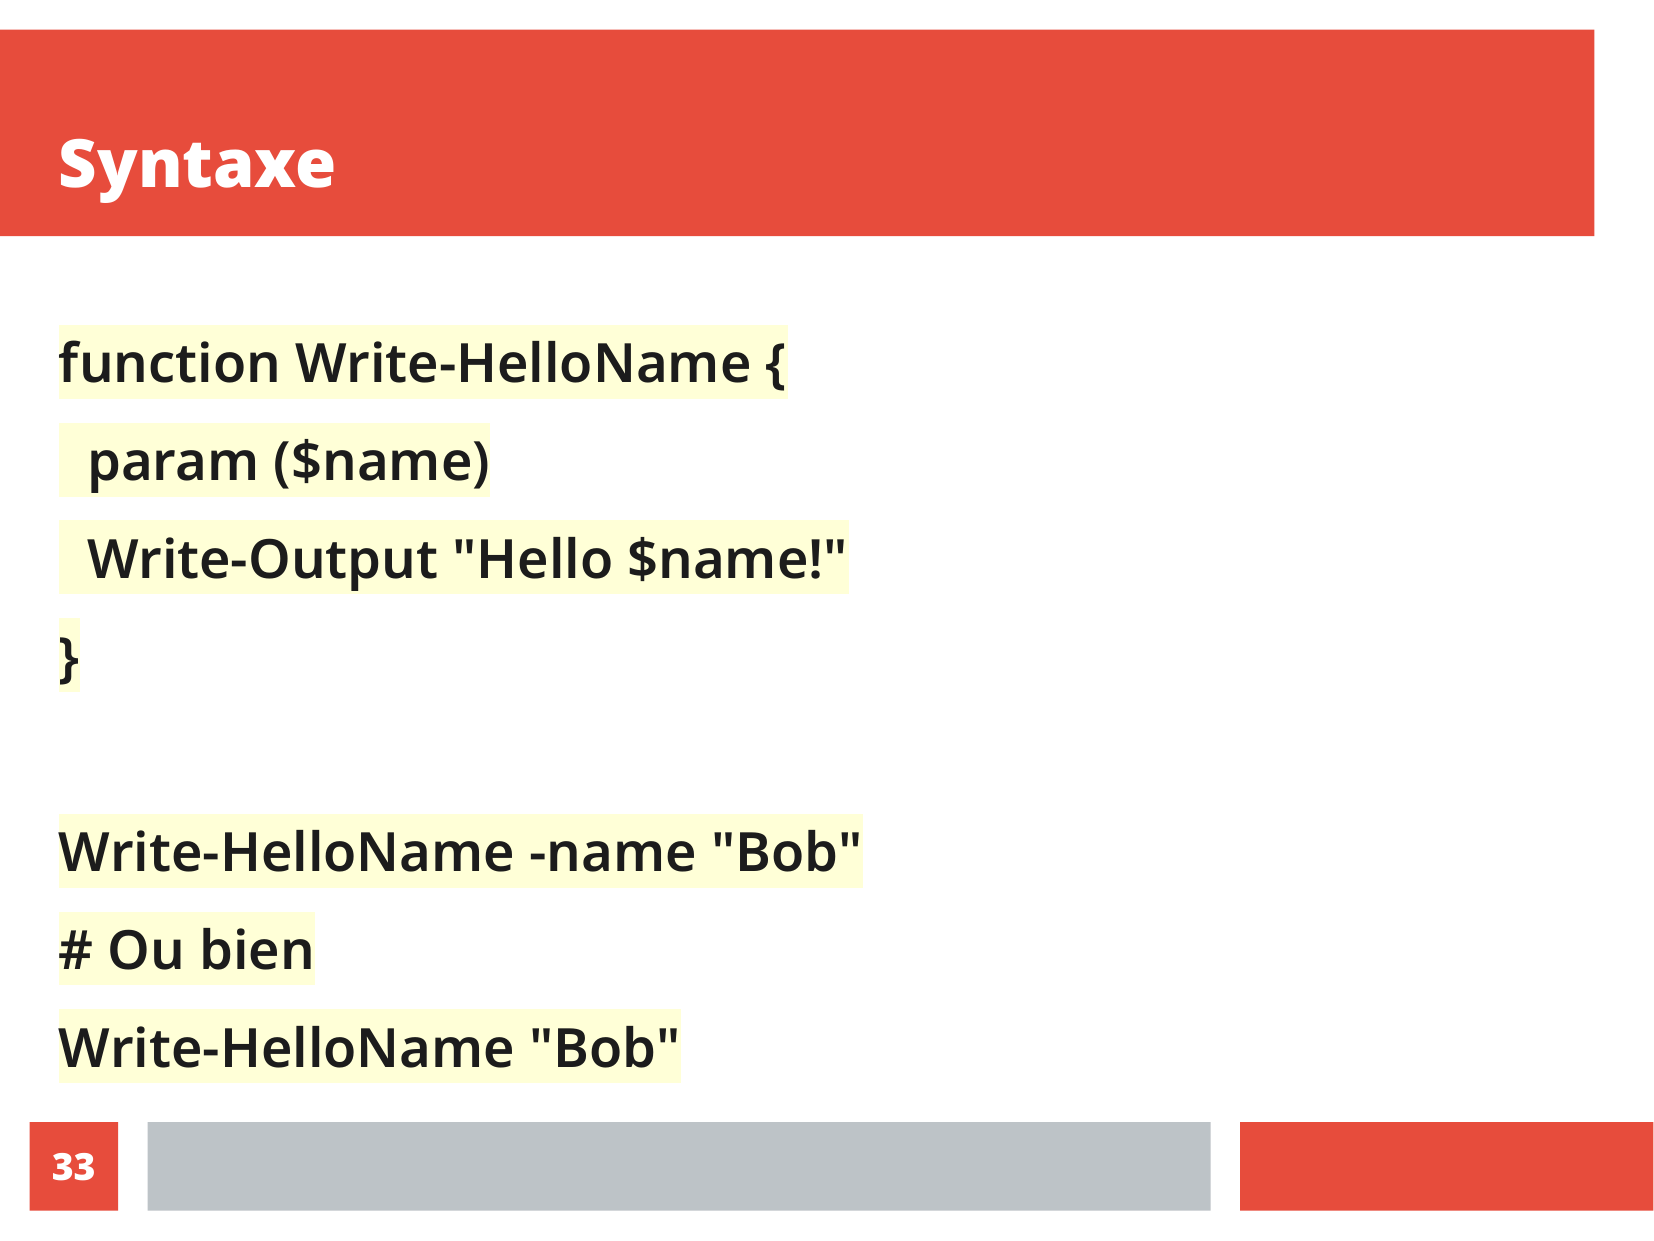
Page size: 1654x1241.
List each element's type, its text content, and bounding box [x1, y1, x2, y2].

list function Write-HelloName { param ($name) Write-Output "Hello $name!" } Write-HelloName -name "Bob" # Ou bien Write-HelloName "Bob" [59, 324, 1565, 1093]
title Syntaxe [59, 59, 1595, 207]
